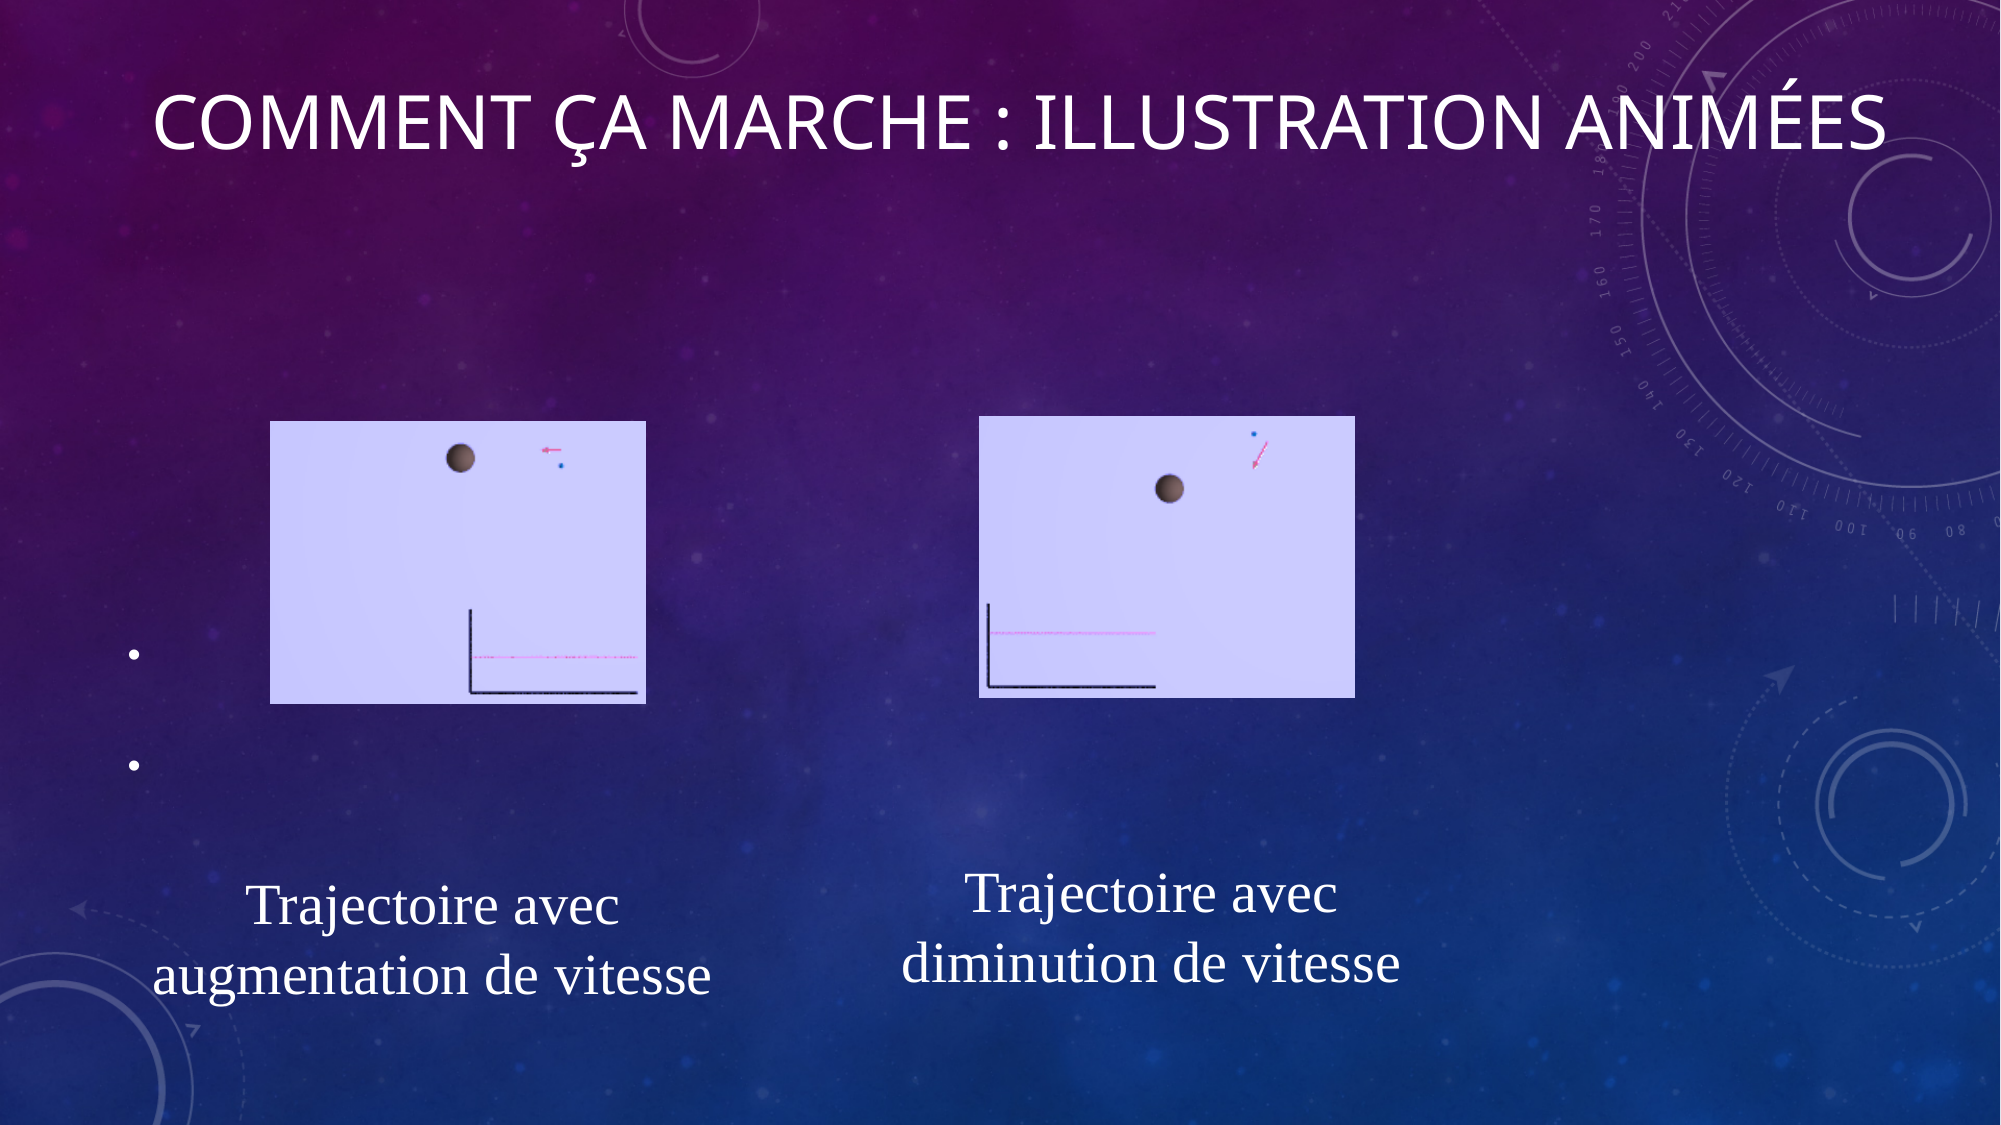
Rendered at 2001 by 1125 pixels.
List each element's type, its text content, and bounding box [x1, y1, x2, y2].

text_box Trajectoire avec diminution de vitesse [855, 846, 1448, 1003]
picture [979, 416, 1355, 698]
title Comment ça marche : Illustration animées [136, 0, 2000, 239]
list [112, 351, 1905, 1070]
picture [270, 421, 646, 704]
text_box Trajectoire avec augmentation de vitesse [136, 858, 730, 1016]
